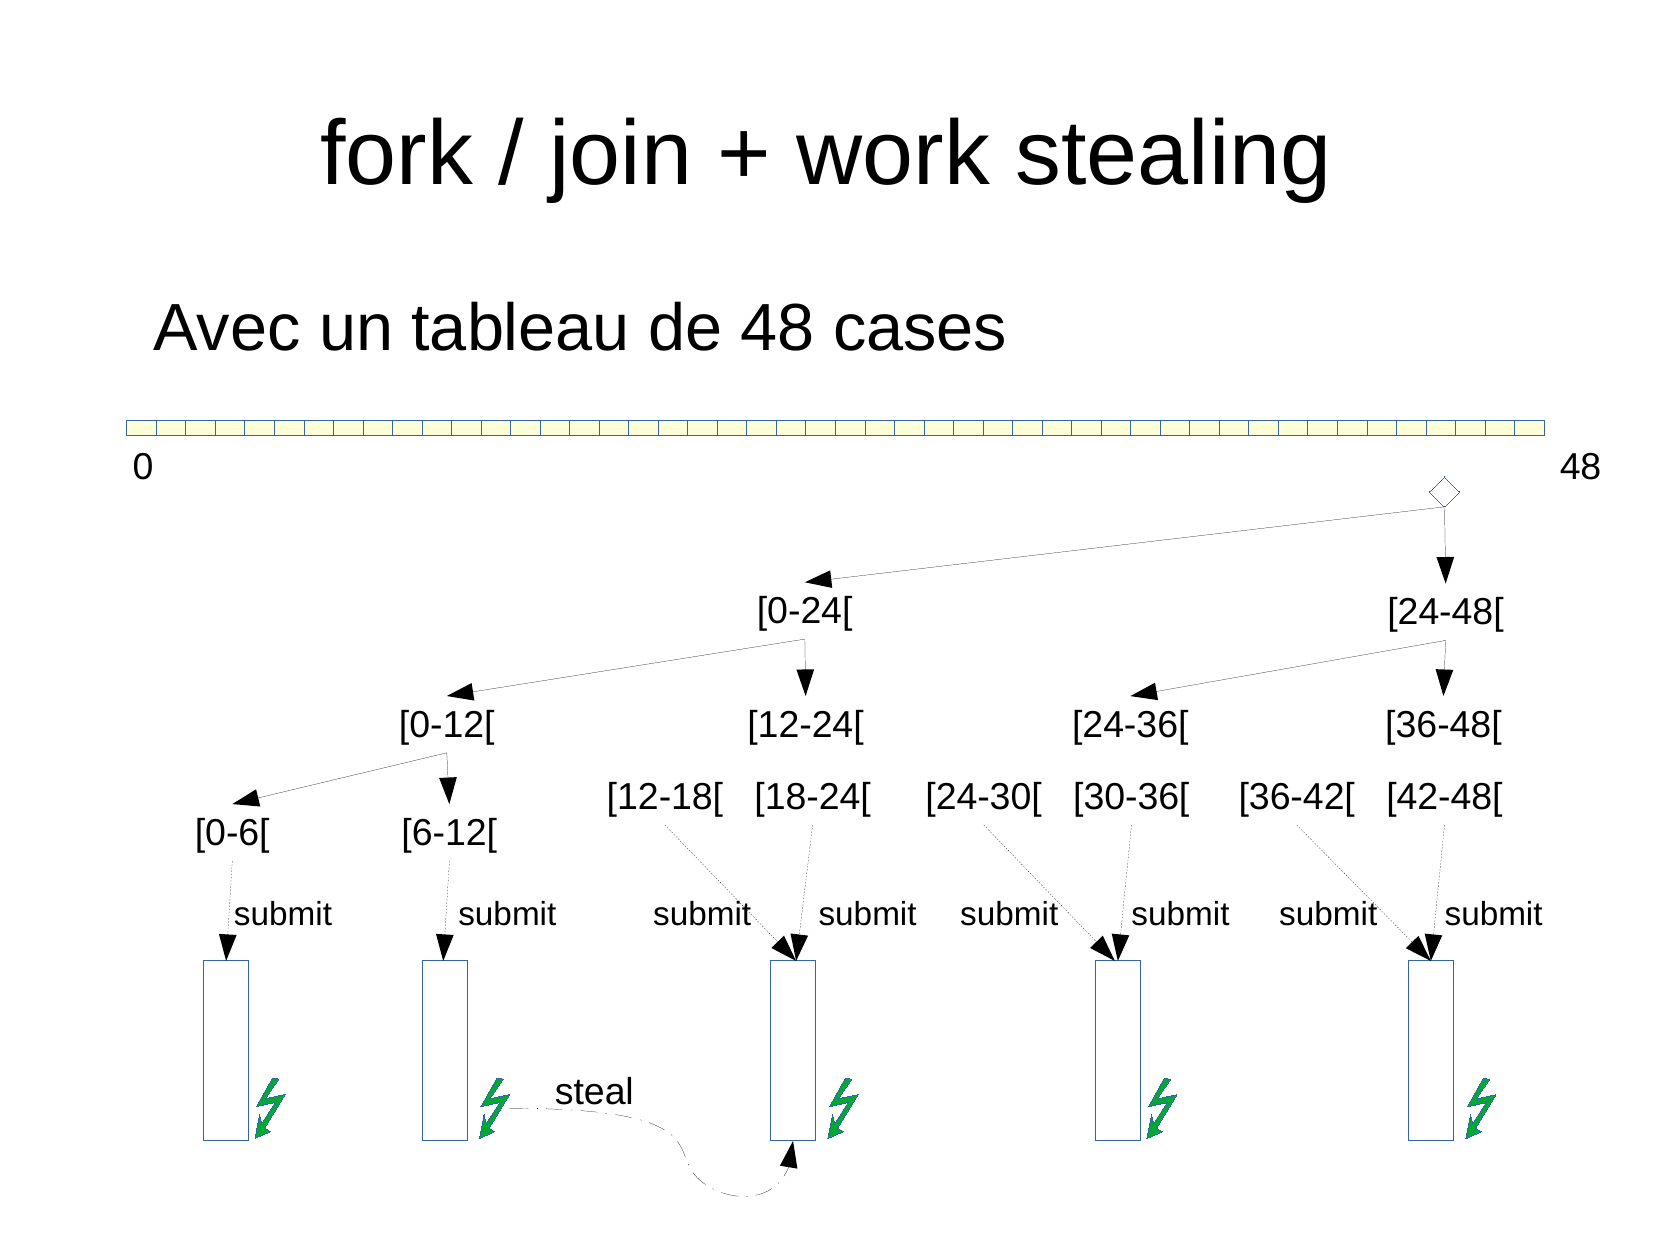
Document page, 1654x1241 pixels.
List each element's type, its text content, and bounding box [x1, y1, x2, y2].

text_box [24-48[ [1372, 583, 1519, 641]
text_box [0-6[ [180, 804, 285, 861]
text_box [0-24[ [742, 582, 868, 640]
text_box [1465, 1078, 1496, 1139]
text_box [827, 1078, 859, 1139]
text_box [1146, 1078, 1177, 1139]
text_box steal [540, 1063, 649, 1121]
text_box [126, 420, 1545, 436]
text_box [12-24[ [732, 696, 879, 753]
text_box [42-48[ [1371, 768, 1518, 826]
title fork / join + work stealing [82, 49, 1571, 257]
text_box [422, 960, 468, 1141]
text_box [1429, 476, 1460, 507]
text_box [1408, 960, 1454, 1141]
text_box [12-18[ [591, 768, 739, 826]
text_box [30-36[ [1058, 768, 1205, 826]
text_box [6-12[ [386, 804, 513, 861]
text_box [24-30[ [910, 768, 1057, 826]
text_box submit [638, 888, 767, 941]
text_box submit [443, 888, 572, 941]
text_box [1095, 960, 1141, 1141]
text_box [36-48[ [1370, 696, 1517, 753]
text_box submit [1116, 888, 1245, 941]
text_box [479, 1078, 510, 1139]
text_box [18-24[ [739, 768, 886, 826]
text_box 0 [117, 438, 169, 496]
text_box submit [945, 888, 1074, 941]
text_box [203, 960, 249, 1141]
text_box submit [803, 888, 932, 941]
text_box [255, 1078, 286, 1139]
text_box [36-42[ [1223, 768, 1370, 826]
text_box submit [1429, 888, 1558, 941]
text_box submit [1264, 888, 1393, 941]
text_box [24-36[ [1057, 696, 1204, 753]
text_box 48 [1545, 438, 1617, 496]
text_box [0-12[ [384, 696, 510, 753]
text_box submit [219, 888, 348, 941]
text_box [770, 960, 816, 1141]
list Avec un tableau de 48 cases [82, 290, 1571, 391]
